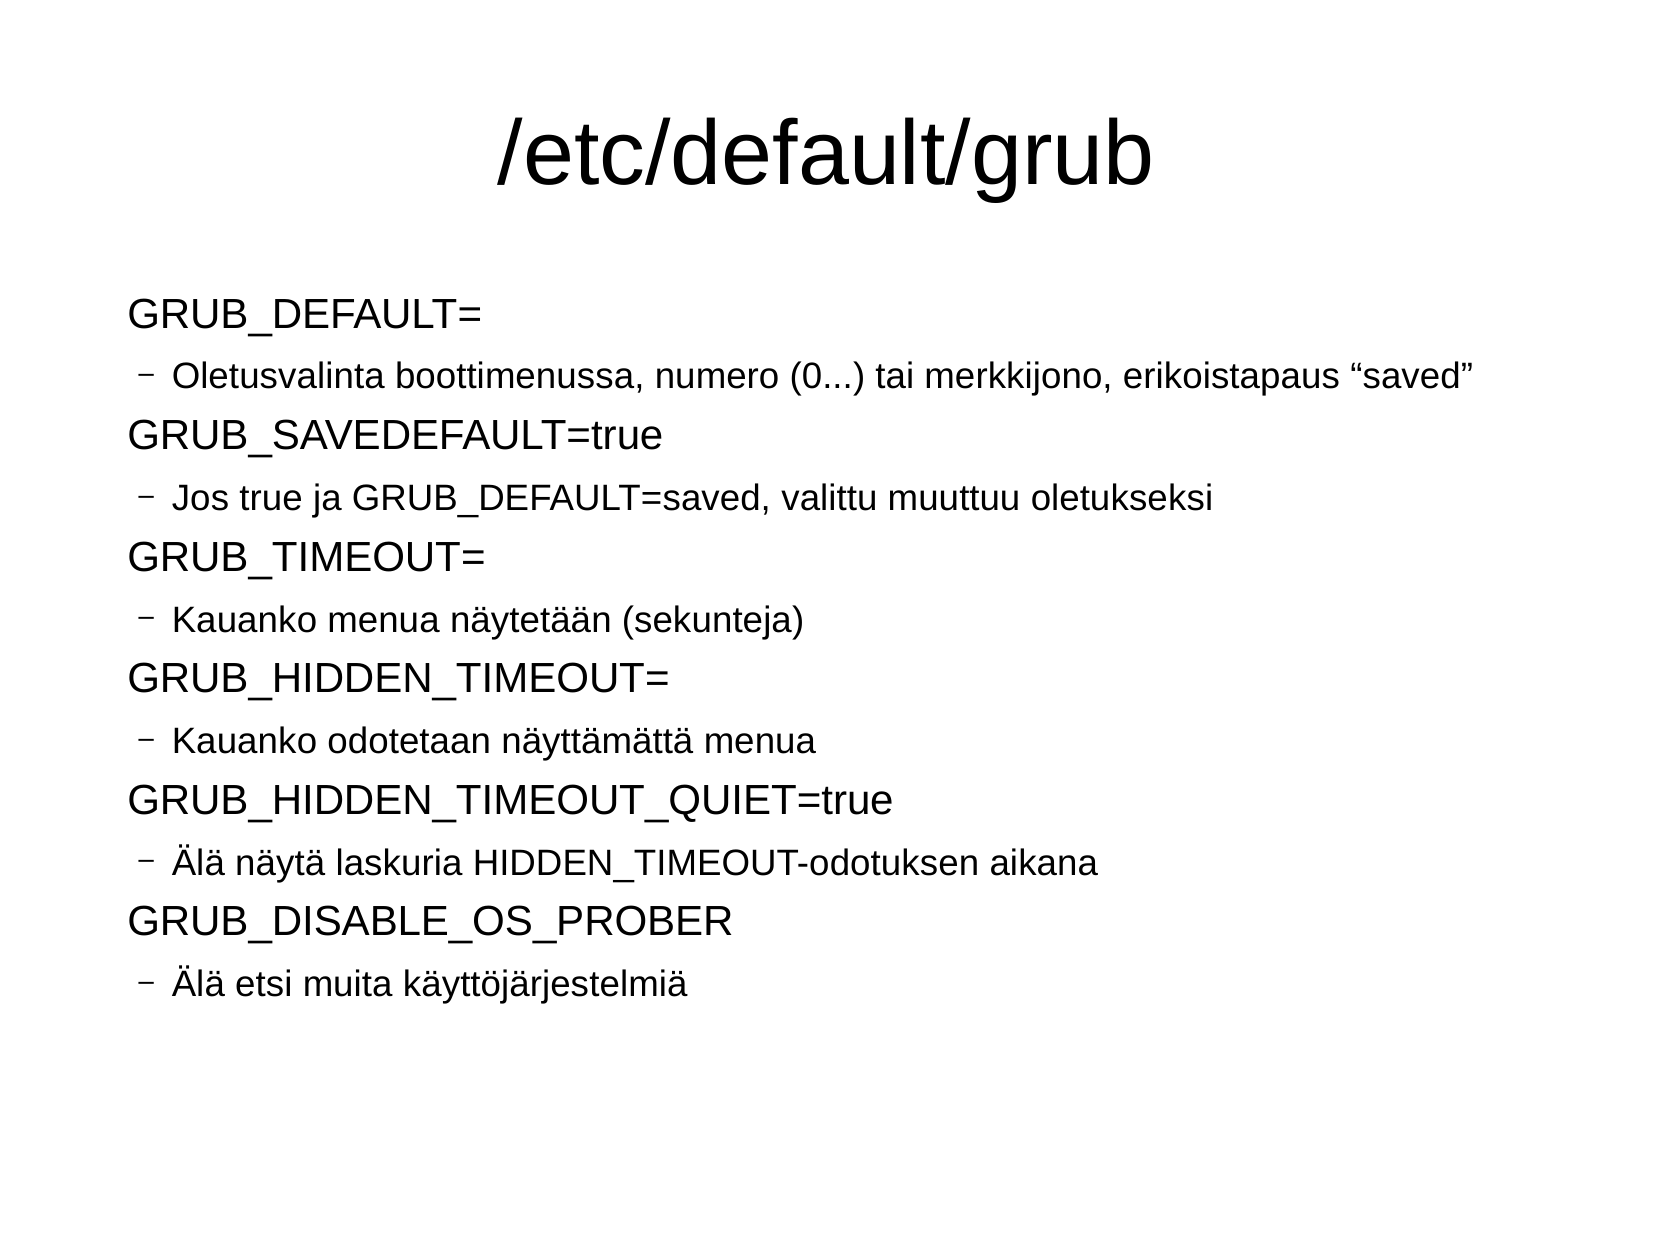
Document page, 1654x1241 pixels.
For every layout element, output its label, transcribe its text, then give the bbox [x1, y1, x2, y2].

title /etc/default/grub [82, 49, 1571, 257]
list GRUB_DEFAULT= Oletusvalinta boottimenussa, numero (0...) tai merkkijono, erikoistapaus “saved” GRUB_SAVEDEFAULT=true Jos true ja GRUB_DEFAULT=saved, valittu muuttuu oletukseksi GRUB_TIMEOUT= Kauanko menua näytetään (sekunteja) GRUB_HIDDEN_TIMEOUT= Kauanko odotetaan näyttämättä menua GRUB_HIDDEN_TIMEOUT_QUIET=true Älä näytä laskuria HIDDEN_TIMEOUT-odotuksen aikana GRUB_DISABLE_OS_PROBER Älä etsi muita käyttöjärjestelmiä [82, 290, 1571, 1010]
